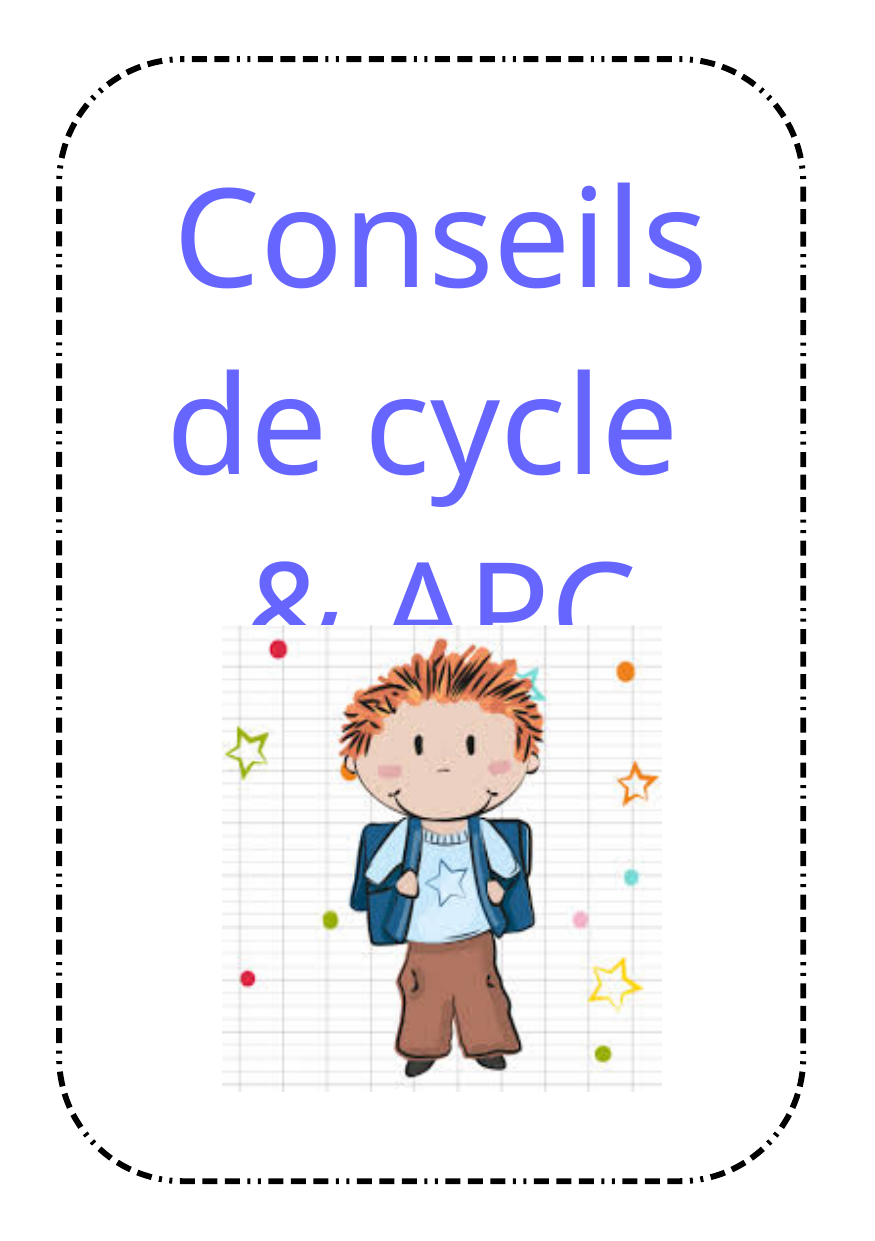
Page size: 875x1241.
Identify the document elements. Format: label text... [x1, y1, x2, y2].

title Conseils de cycle & APC [98, 140, 784, 848]
picture [222, 625, 662, 1092]
